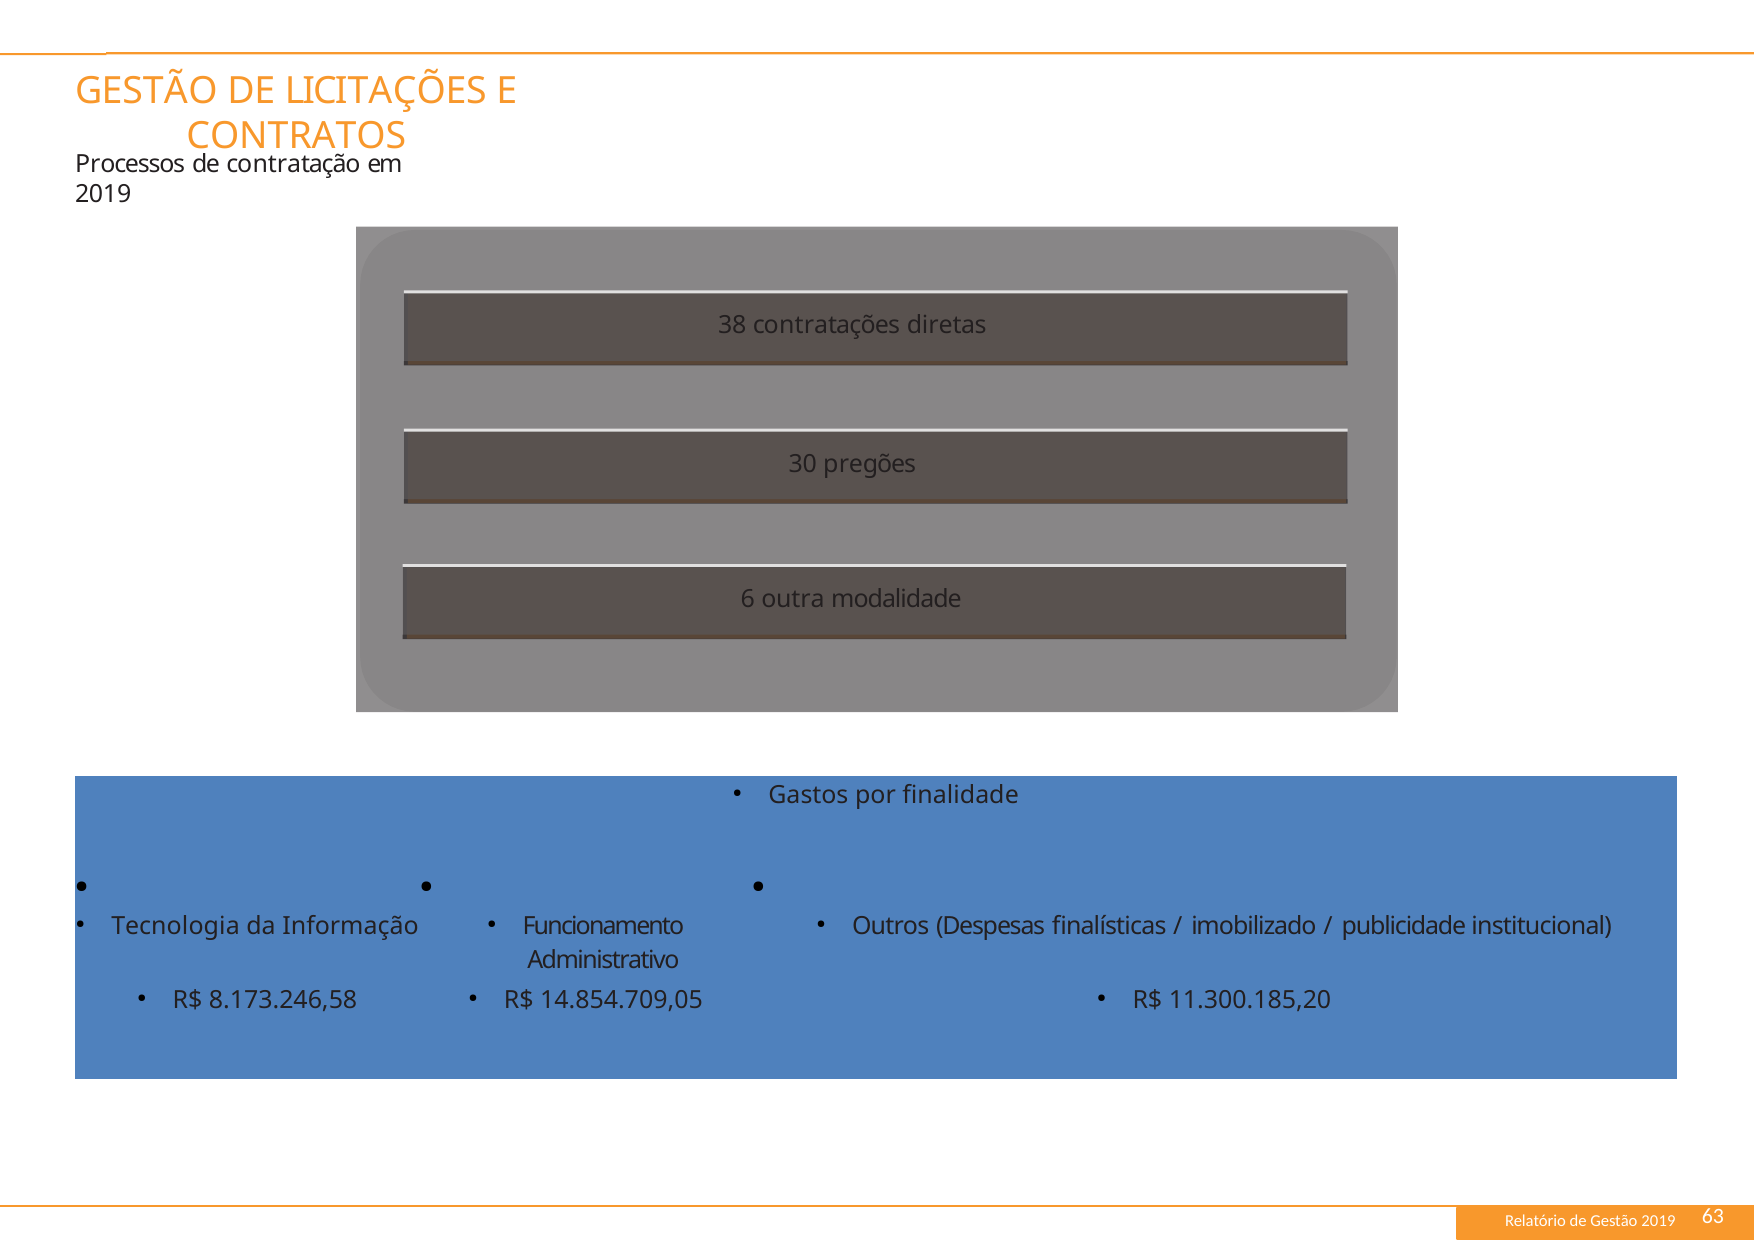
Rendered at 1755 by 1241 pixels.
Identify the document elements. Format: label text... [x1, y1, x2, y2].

text_box 30 pregões [407, 432, 1348, 504]
text_box 6 outra modalidade [406, 567, 1347, 639]
text_box Relatório de Gestão 2019 [1502, 1207, 1682, 1232]
text_box [1458, 1209, 1754, 1238]
table_cell R$ 11.300.185,20 [752, 982, 1677, 1079]
text_box Processos de contratação em 2019 [72, 145, 427, 180]
text_box [0, 52, 1754, 56]
table_header Gastos por finalidade [75, 776, 1677, 867]
title GESTÃO DE LICITAÇÕES E CONTRATOS [72, 63, 710, 114]
table_cell R$ 14.854.709,05 [420, 982, 752, 1079]
text_box 38 contratações diretas [407, 293, 1348, 365]
table_cell Outros (Despesas finalísticas / imobilizado / publicidade institucional) [752, 867, 1677, 982]
text_box 63 [1699, 1200, 1727, 1205]
text_box [356, 226, 1398, 713]
table_cell Funcionamento Administrativo [420, 867, 752, 982]
text_box 63 [1699, 1207, 1727, 1231]
table_cell R$ 8.173.246,58 [75, 982, 420, 1079]
table_cell Tecnologia da Informação [75, 867, 420, 982]
